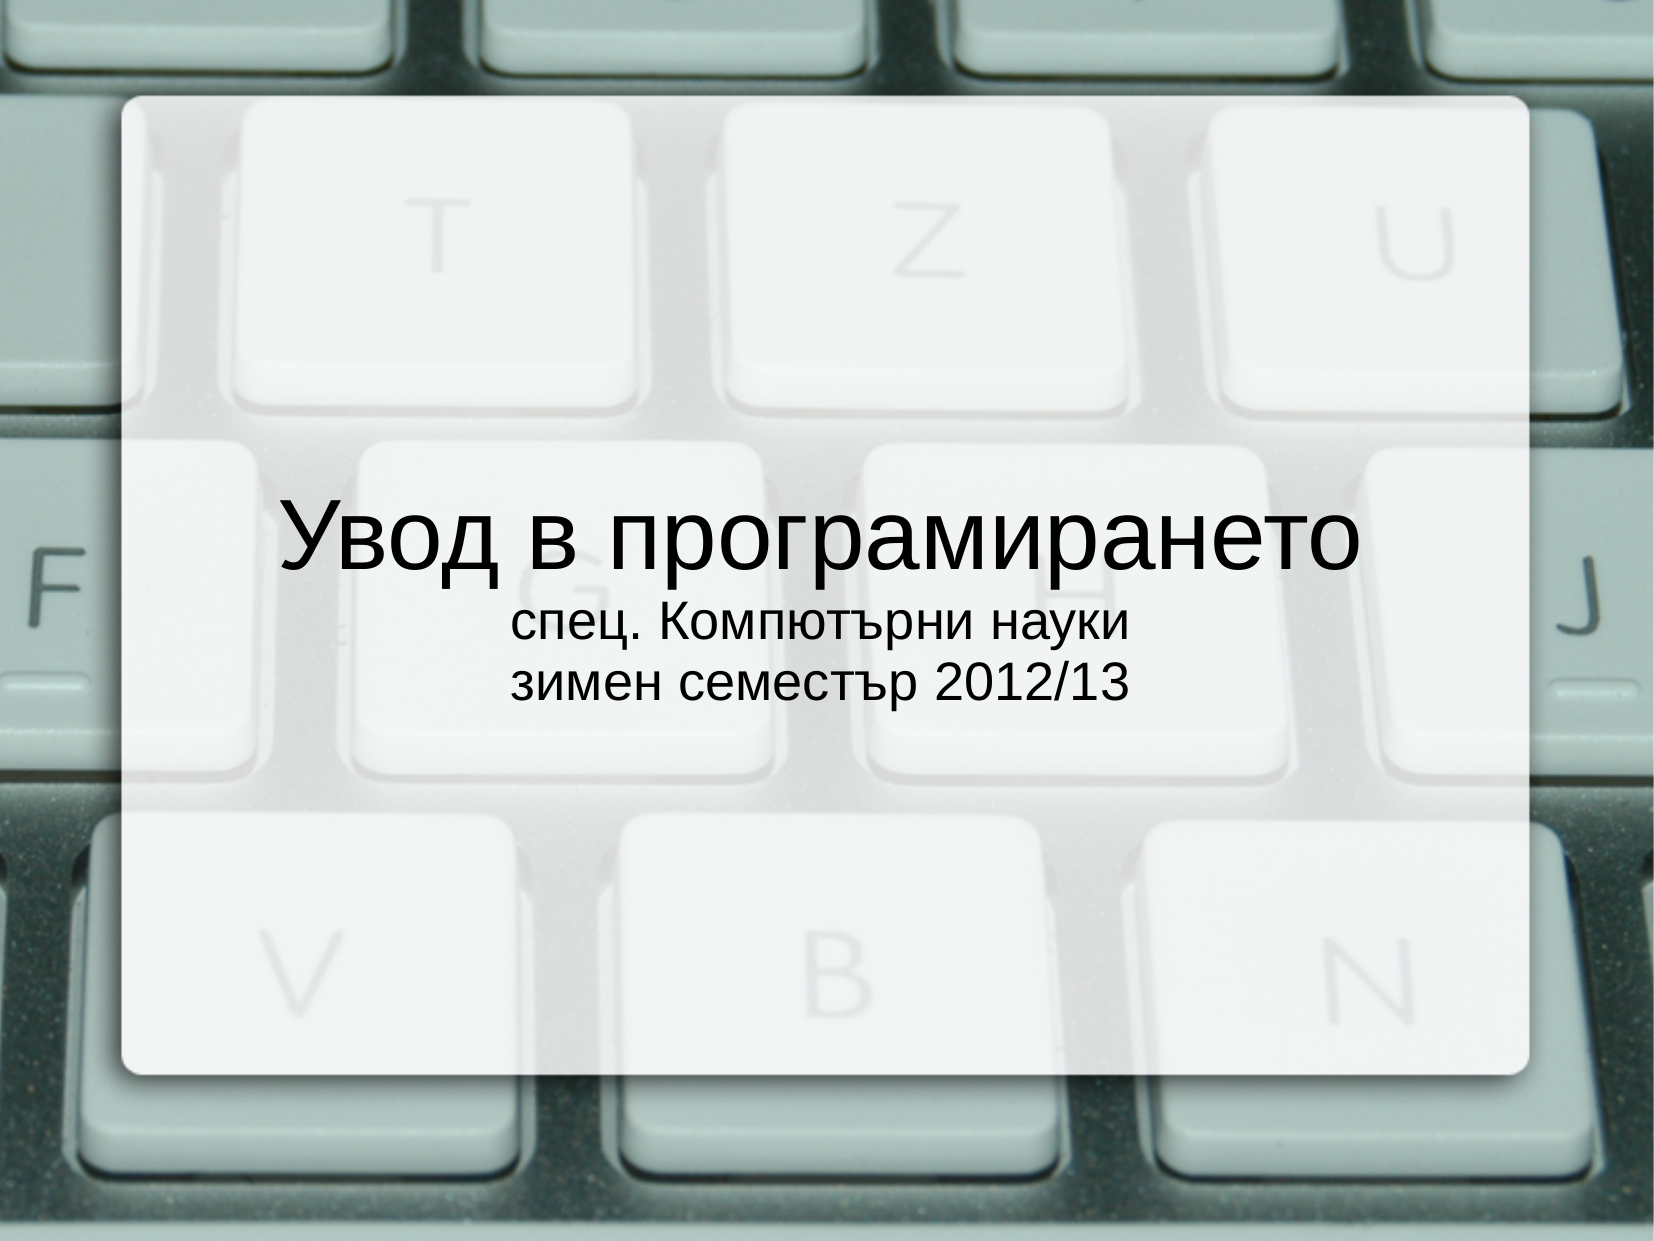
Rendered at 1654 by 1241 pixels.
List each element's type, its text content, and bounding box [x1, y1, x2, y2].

subtitle Увод в програмирането спец. Компютърни науки зимен семестър 2012/13 [135, 117, 1506, 1074]
picture [0, 0, 1654, 1241]
